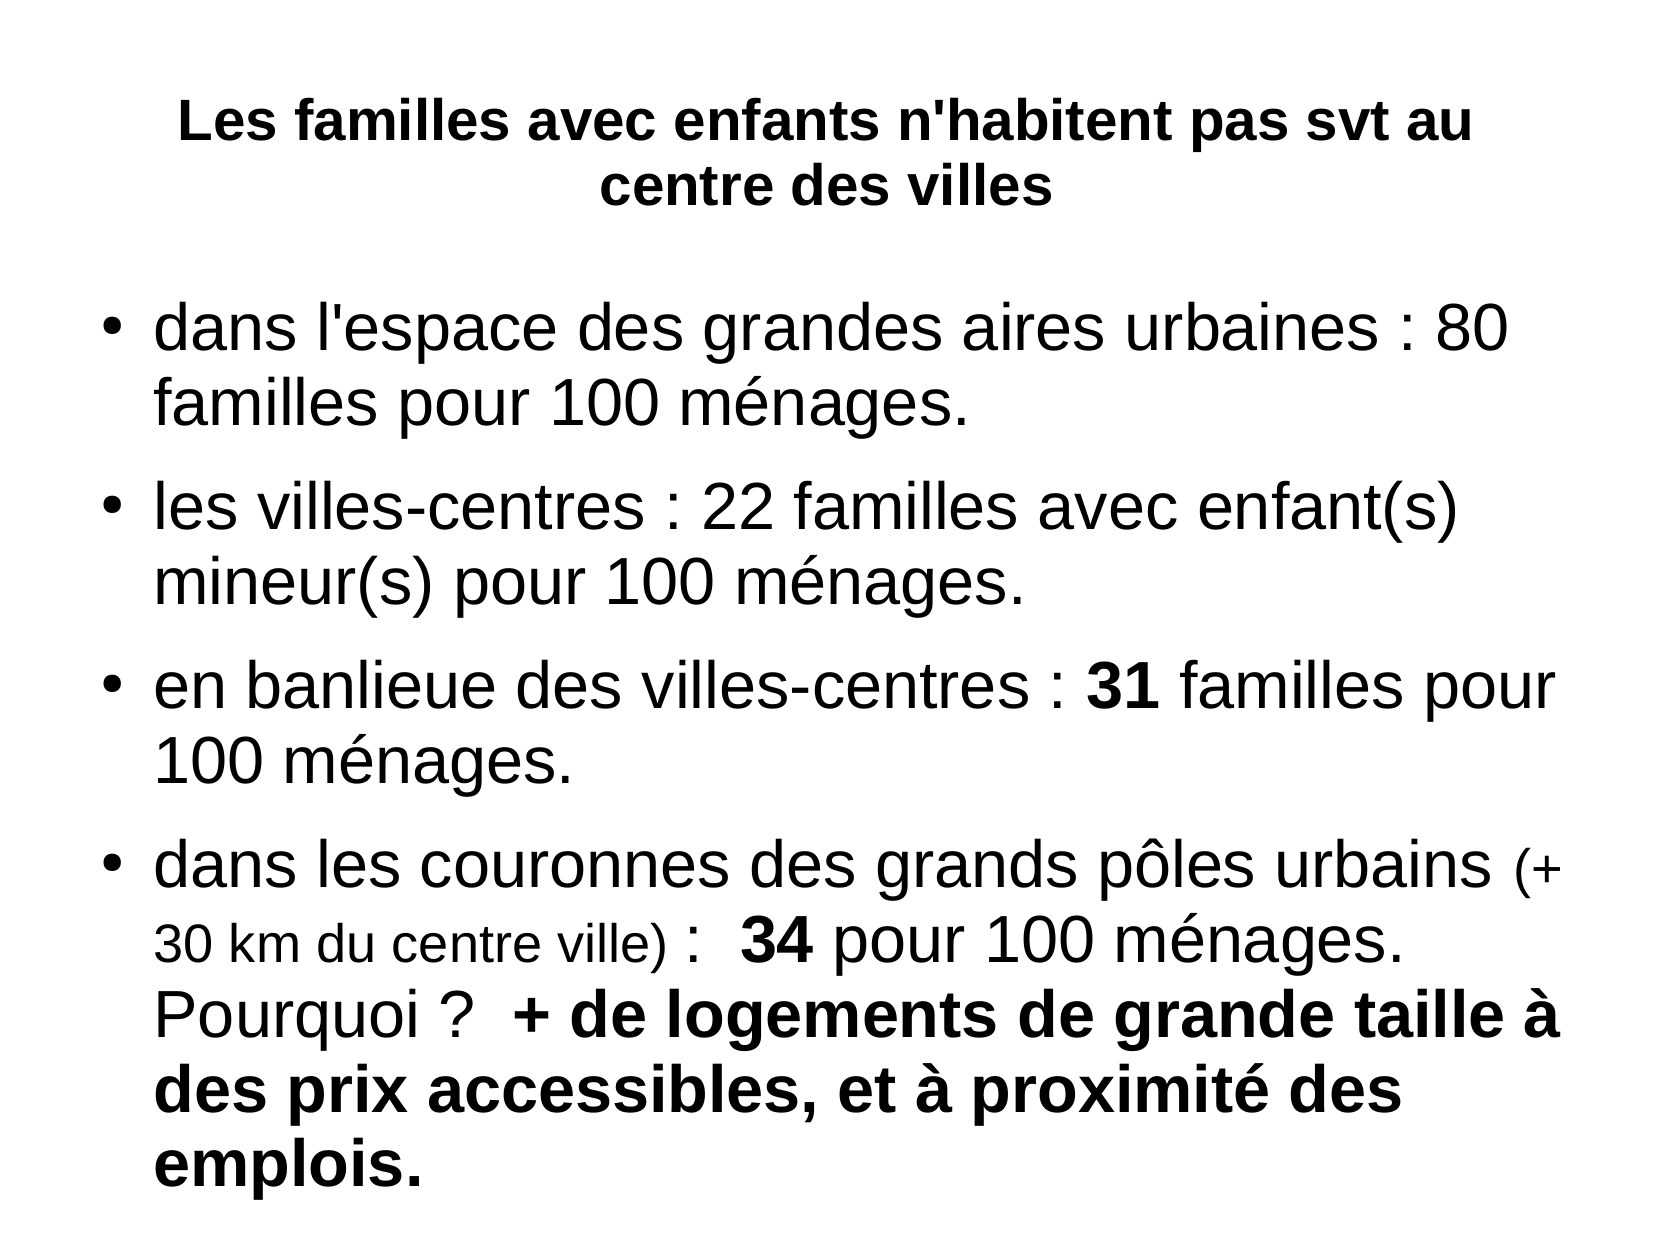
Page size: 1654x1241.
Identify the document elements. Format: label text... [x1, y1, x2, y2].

title Les familles avec enfants n'habitent pas svt au centre des villes [82, 49, 1571, 257]
list dans l'espace des grandes aires urbaines : 80 familles pour 100 ménages. les villes-centres : 22 familles avec enfant(s) mineur(s) pour 100 ménages. en banlieue des villes-centres : 31 familles pour 100 ménages. dans les couronnes des grands pôles urbains (+ 30 km du centre ville) : 34 pour 100 ménages. Pourquoi ? + de logements de grande taille à des prix accessibles, et à proximité des emplois. [82, 290, 1571, 1202]
